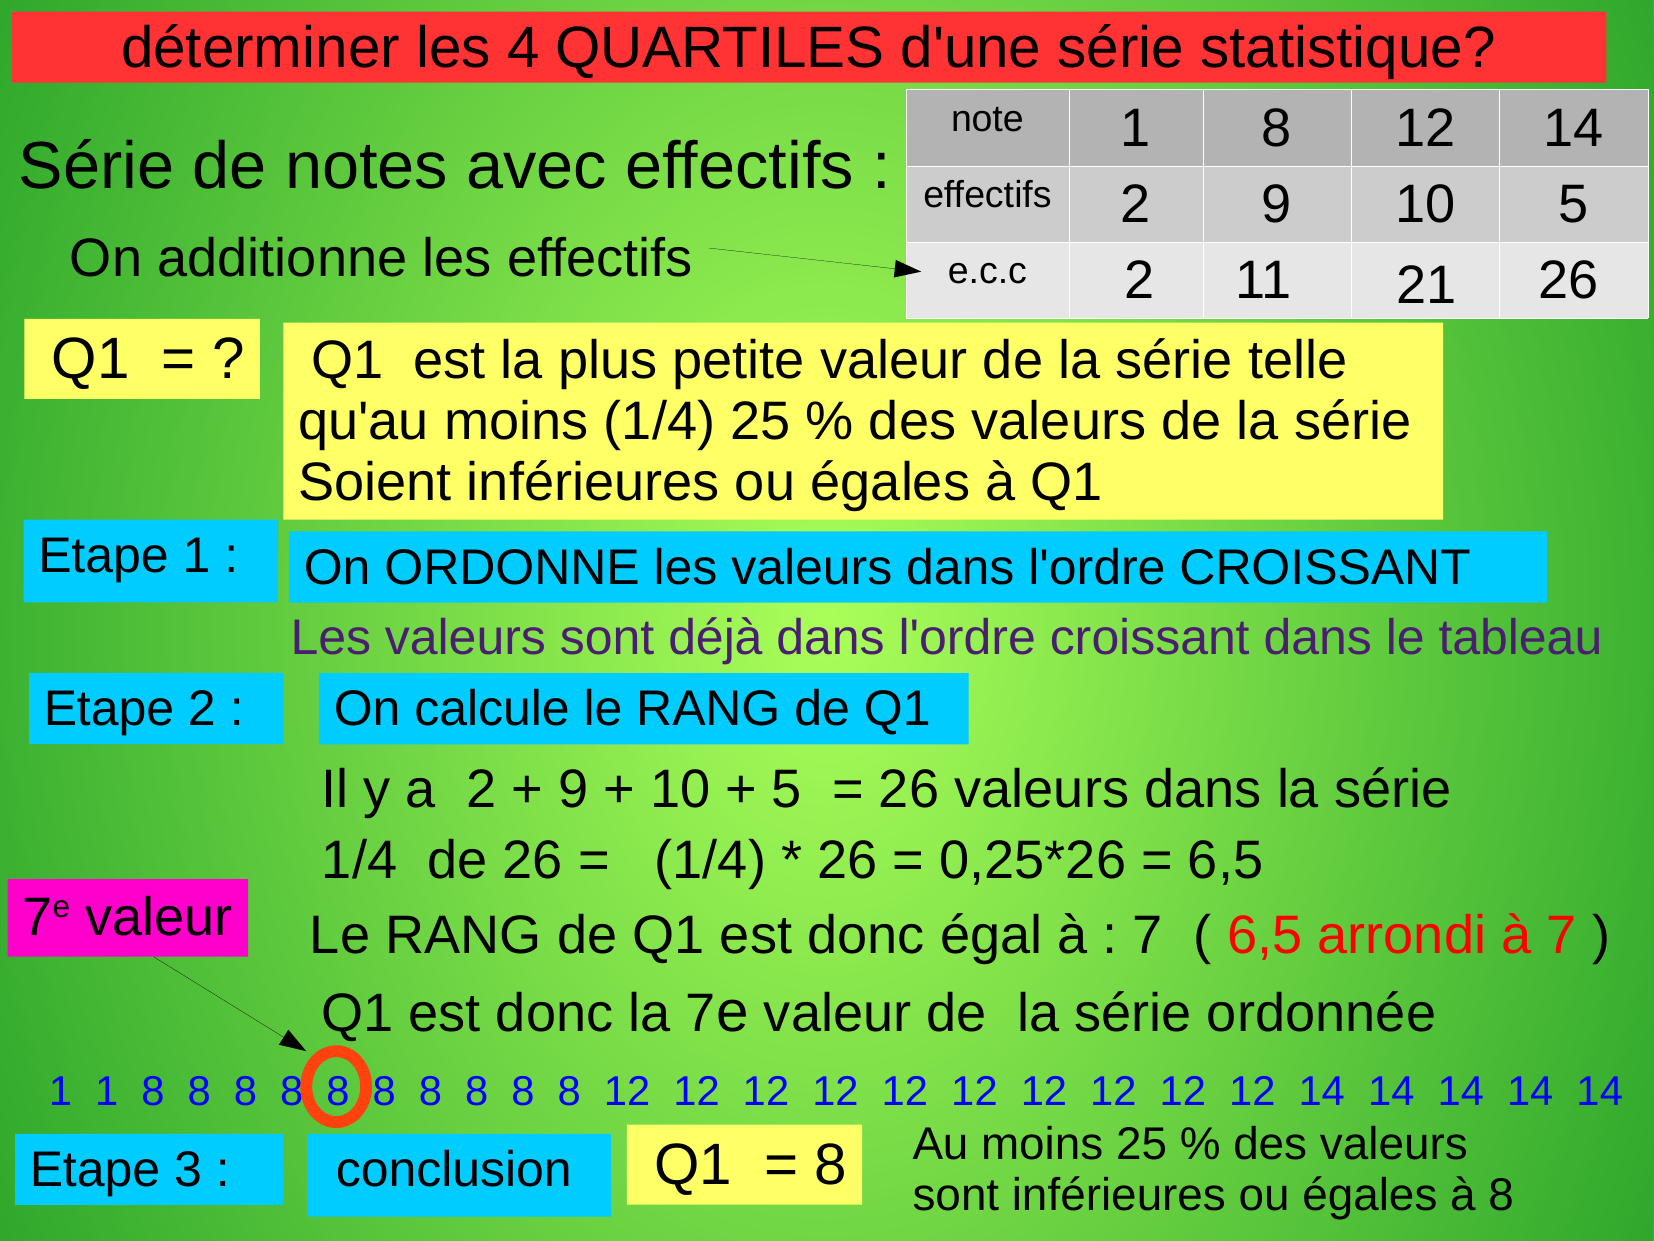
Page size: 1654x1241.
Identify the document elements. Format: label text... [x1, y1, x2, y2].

text_box Etape 3 : [15, 1133, 284, 1205]
table_cell [1614, 243, 1648, 318]
text_box 1 1 8 8 8 8 8 8 8 8 8 8 12 12 12 12 12 12 12 12 12 12 14 14 14 14 14 [313, 1060, 360, 1116]
text_box Q1 est donc la 7e valeur de la série ordonnée [306, 971, 1560, 1052]
text_box Il y a 2 + 9 + 10 + 5 = 26 valeurs dans la série [307, 751, 1536, 827]
text_box Q1 est la plus petite valeur de la série telle qu'au moins (1/4) 25 % des valeurs de la série Soient inférieures ou égales à Q1 [283, 322, 1444, 520]
text_box Q1 = ? [24, 318, 260, 399]
table_cell 2 [1070, 167, 1203, 242]
text_box On calcule le RANG de Q1 [318, 673, 969, 745]
text_box Au moins 25 % des valeurs sont inférieures ou égales à 8 [897, 1146, 1560, 1228]
table_cell effectifs [907, 167, 1069, 242]
table_cell [1312, 243, 1351, 318]
text_box Etape 2 : [29, 672, 284, 745]
text_box 7e valeur [7, 879, 249, 957]
table_header 8 [1204, 90, 1351, 166]
table_cell 5 [1500, 167, 1648, 242]
table_header 14 [1500, 90, 1648, 166]
table_header 1 [1070, 90, 1203, 166]
table_cell [1070, 243, 1109, 318]
table_header note [907, 90, 1069, 166]
table_cell e.c.c [907, 243, 1069, 318]
text_box 1 1 8 8 8 8 8 8 8 8 8 8 12 12 12 12 12 12 12 12 12 12 14 14 14 14 14 [23, 1060, 1639, 1146]
text_box On ORDONNE les valeurs dans l'ordre CROISSANT [288, 531, 1548, 601]
text_box 26 [1523, 242, 1614, 319]
text_box Le RANG de Q1 est donc égal à : 7 ( 6,5 arrondi à 7 ) [295, 897, 1654, 974]
table_cell [1352, 243, 1499, 318]
table_cell [1204, 243, 1220, 318]
text_box Q1 = 8 [626, 1146, 863, 1205]
text_box Etape 1 : [23, 519, 279, 603]
text_box 21 [1381, 246, 1473, 323]
table_cell 10 [1352, 167, 1499, 242]
text_box On additionne les effectifs [55, 219, 709, 296]
text_box conclusion [307, 1146, 611, 1217]
title déterminer les 4 QUARTILES d'une série statistique? [11, 11, 1607, 83]
table_cell 9 [1204, 167, 1351, 242]
text_box Les valeurs sont déjà dans l'ordre croissant dans le tableau [275, 601, 1619, 673]
subtitle Série de notes avec effectifs : [11, 106, 900, 225]
table_cell [1500, 243, 1523, 318]
text_box 1/4 de 26 = (1/4) * 26 = 0,25*26 = 6,5 [307, 822, 1477, 897]
text_box 11 [1220, 242, 1312, 319]
table_cell [1170, 243, 1203, 318]
text_box 2 [1109, 242, 1170, 319]
table_header 12 [1352, 90, 1499, 166]
